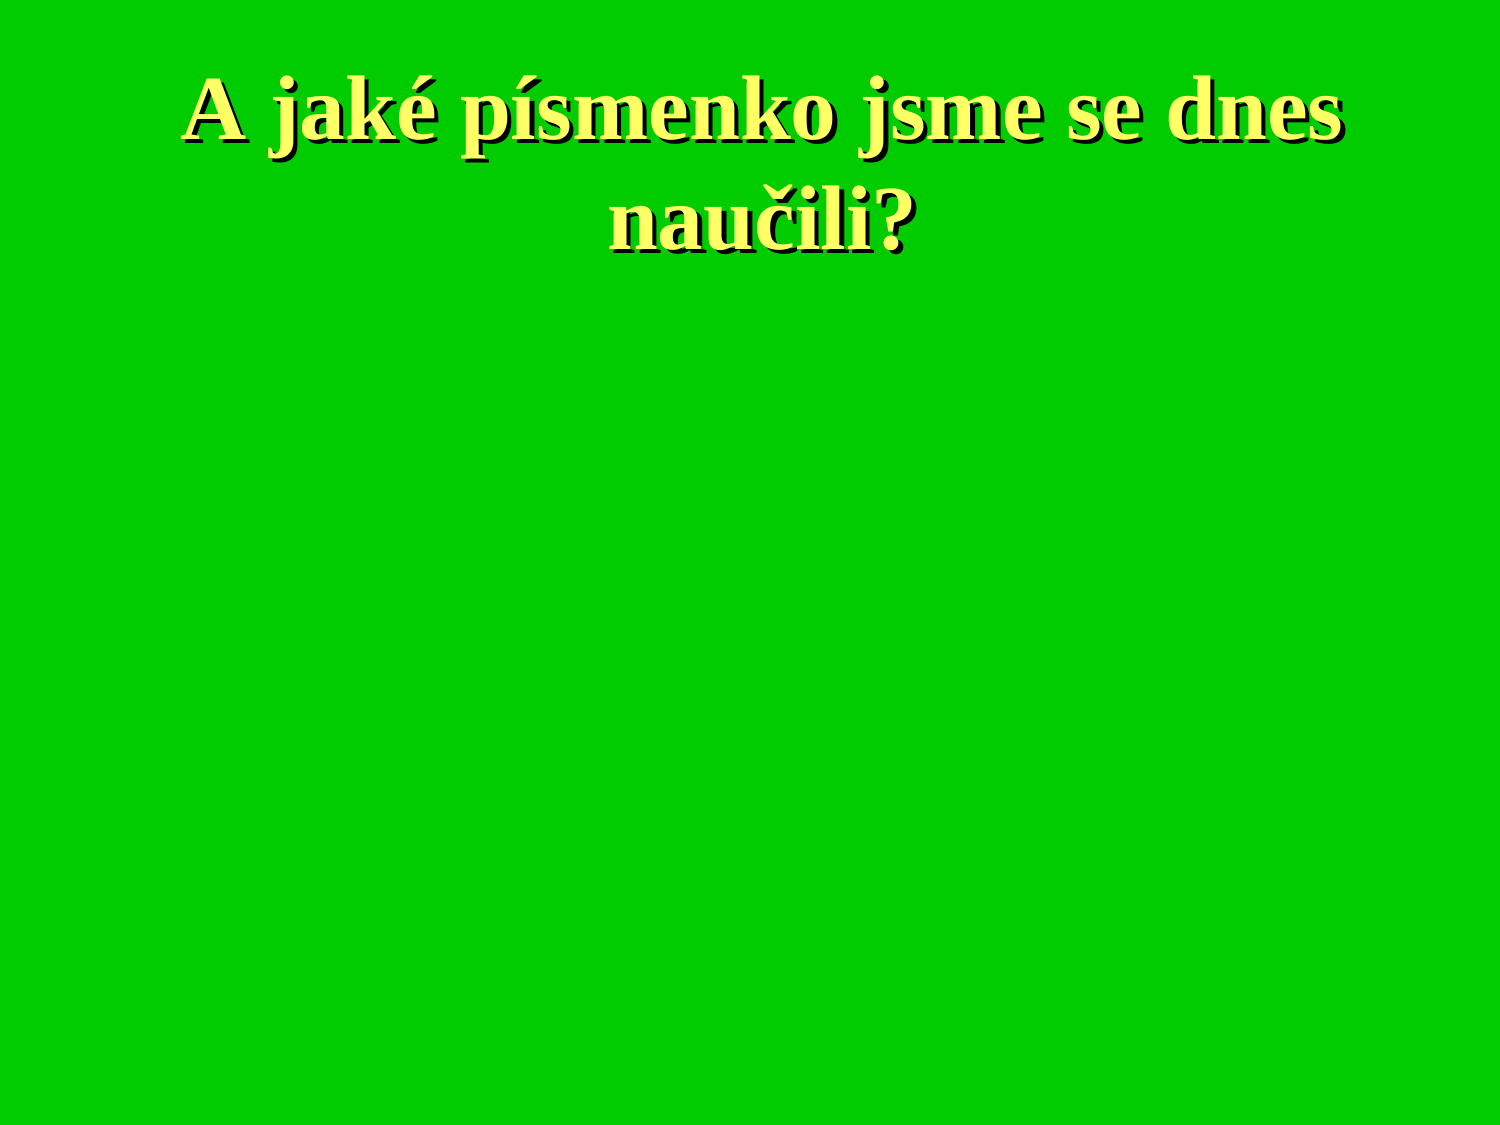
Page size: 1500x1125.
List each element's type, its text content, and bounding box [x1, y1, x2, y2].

title A jaké písmenko jsme se dnes naučili? [75, 39, 1451, 276]
